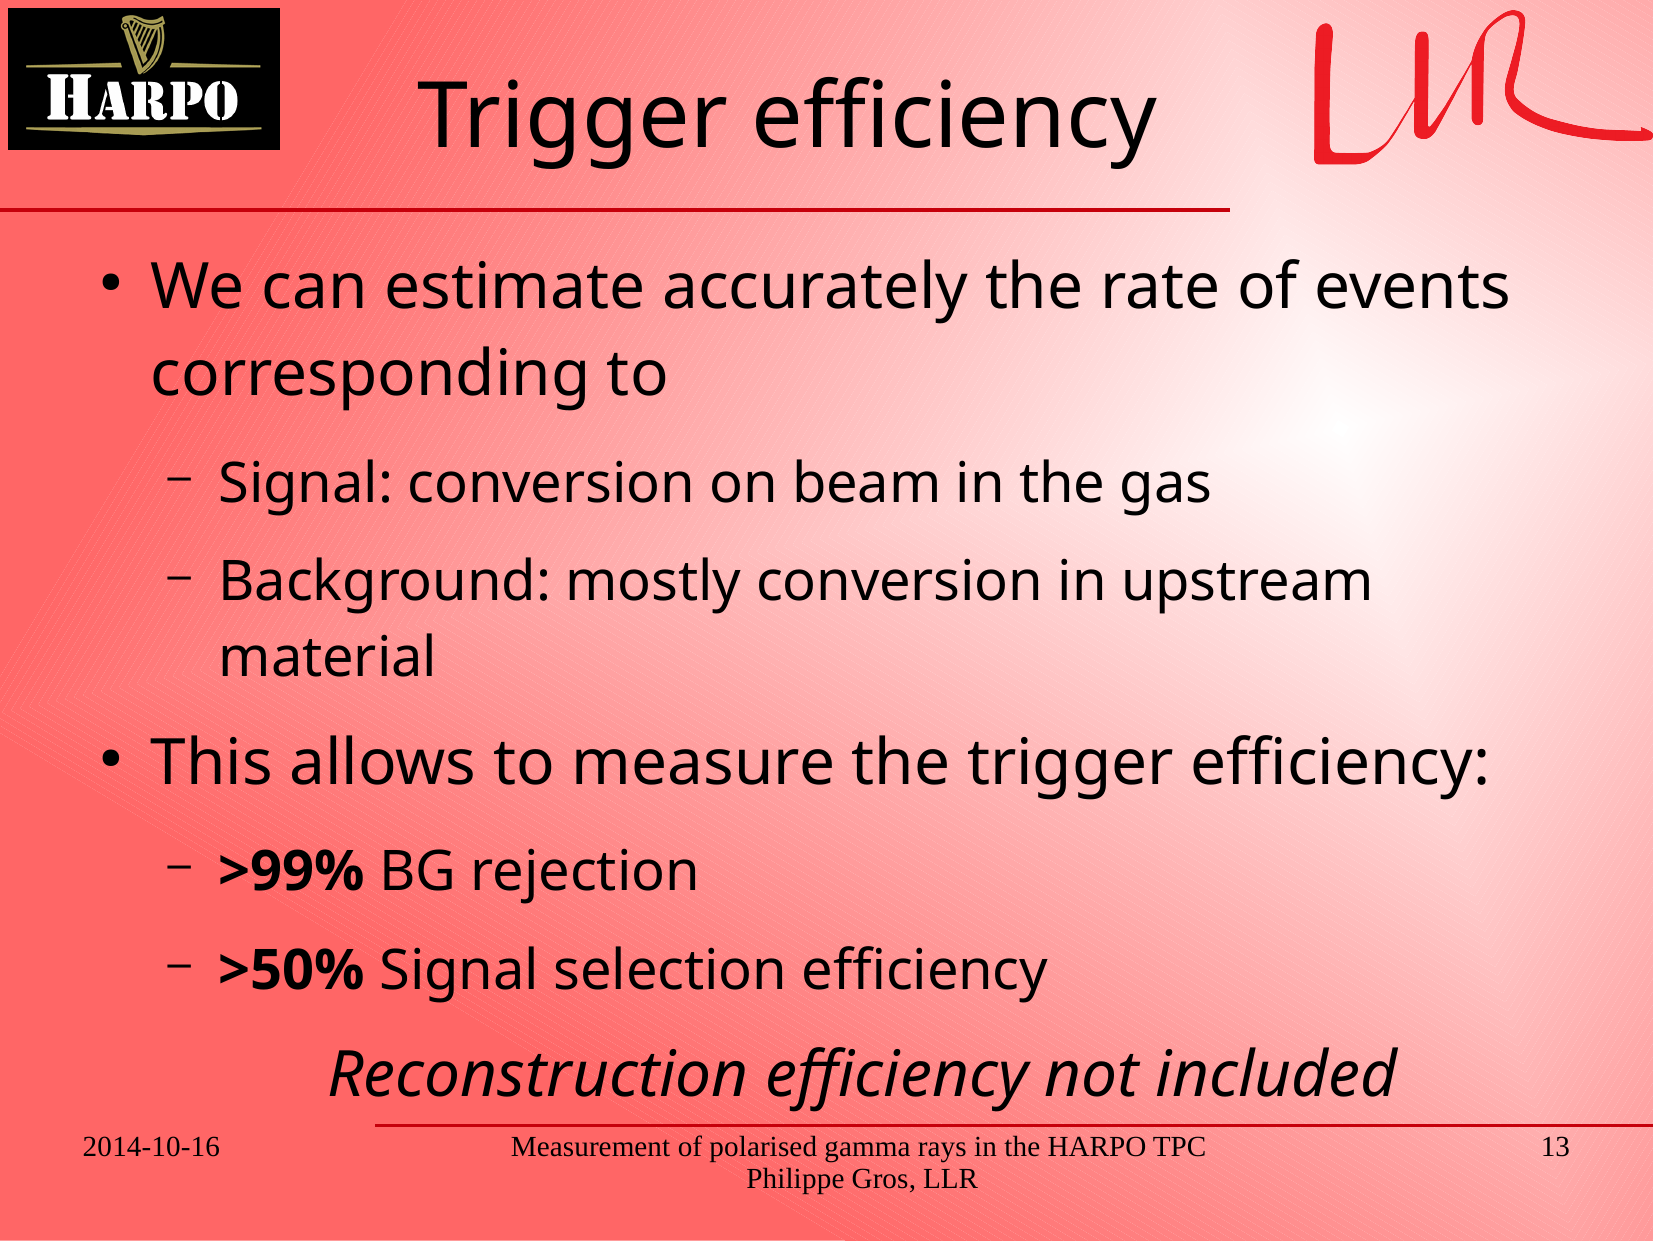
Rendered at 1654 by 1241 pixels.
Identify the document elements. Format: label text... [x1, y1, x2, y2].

picture [1314, 10, 1653, 165]
list We can estimate accurately the rate of events corresponding to Signal: conversion on beam in the gas Background: mostly conversion in upstream material This allows to measure the trigger efficiency: >99% BG rejection >50% Signal selection efficiency Reconstruction efficiency not included [82, 240, 1576, 1126]
picture [8, 8, 280, 150]
title Trigger efficiency [285, 15, 1291, 211]
